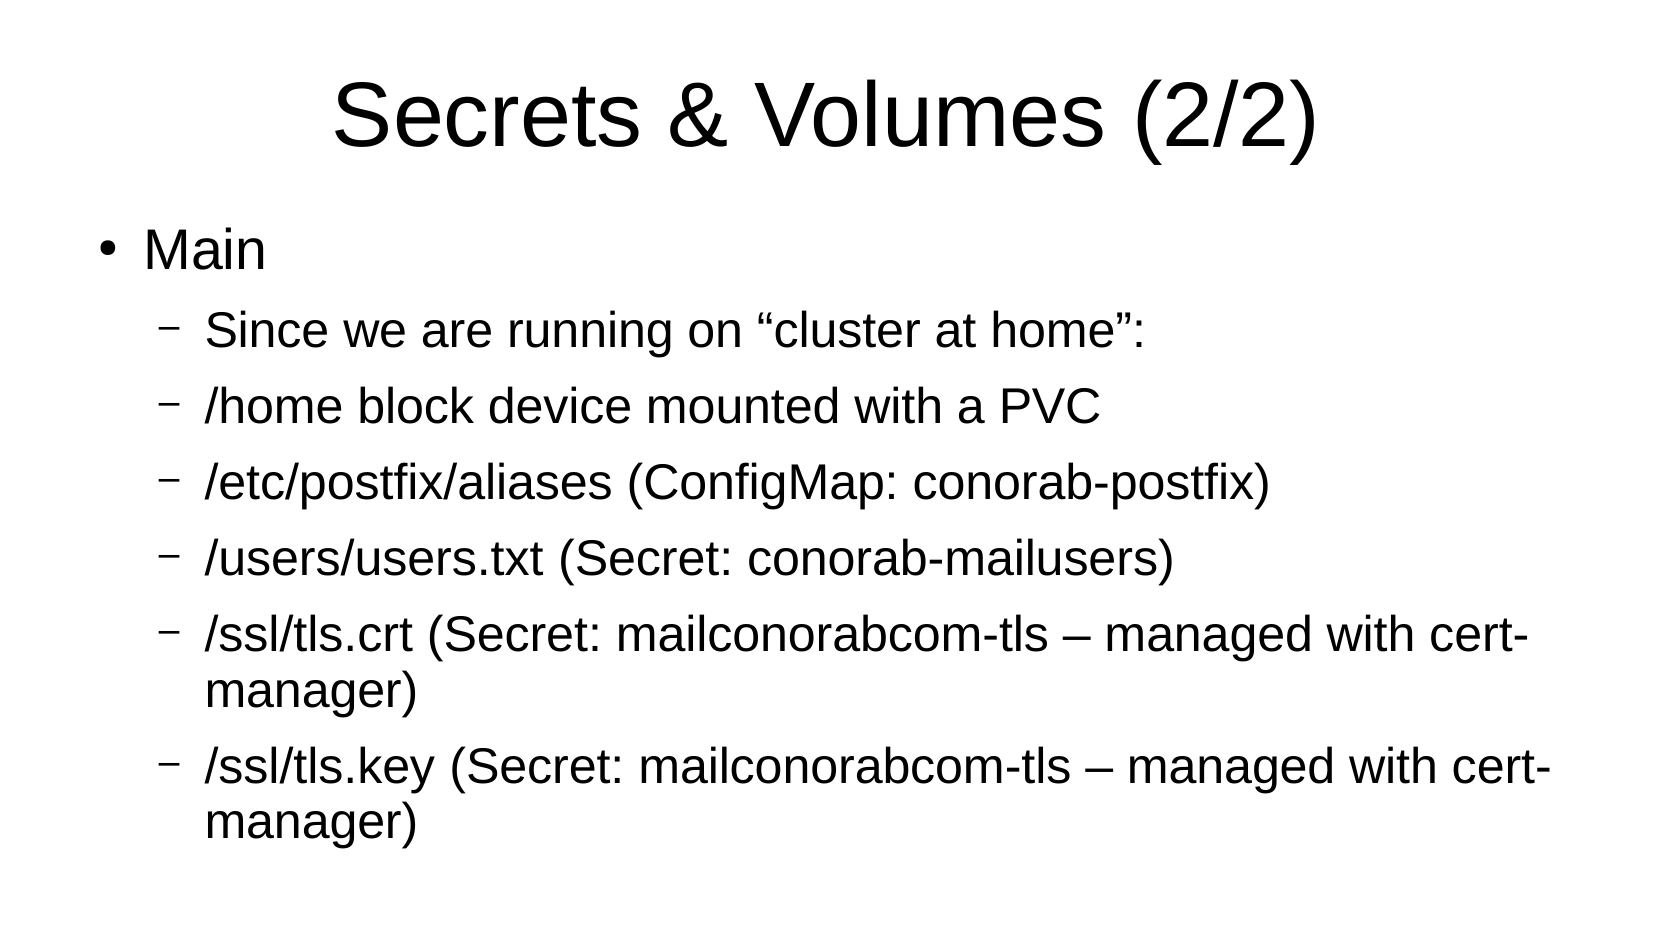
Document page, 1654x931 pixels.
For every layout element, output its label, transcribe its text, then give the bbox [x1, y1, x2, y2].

title Secrets & Volumes (2/2) [82, 37, 1571, 193]
list Main Since we are running on “cluster at home”: /home block device mounted with a PVC /etc/postfix/aliases (ConfigMap: conorab-postfix) /users/users.txt (Secret: conorab-mailusers) /ssl/tls.crt (Secret: mailconorabcom-tls – managed with cert-manager) /ssl/tls.key (Secret: mailconorabcom-tls – managed with cert-manager) [82, 217, 1571, 857]
